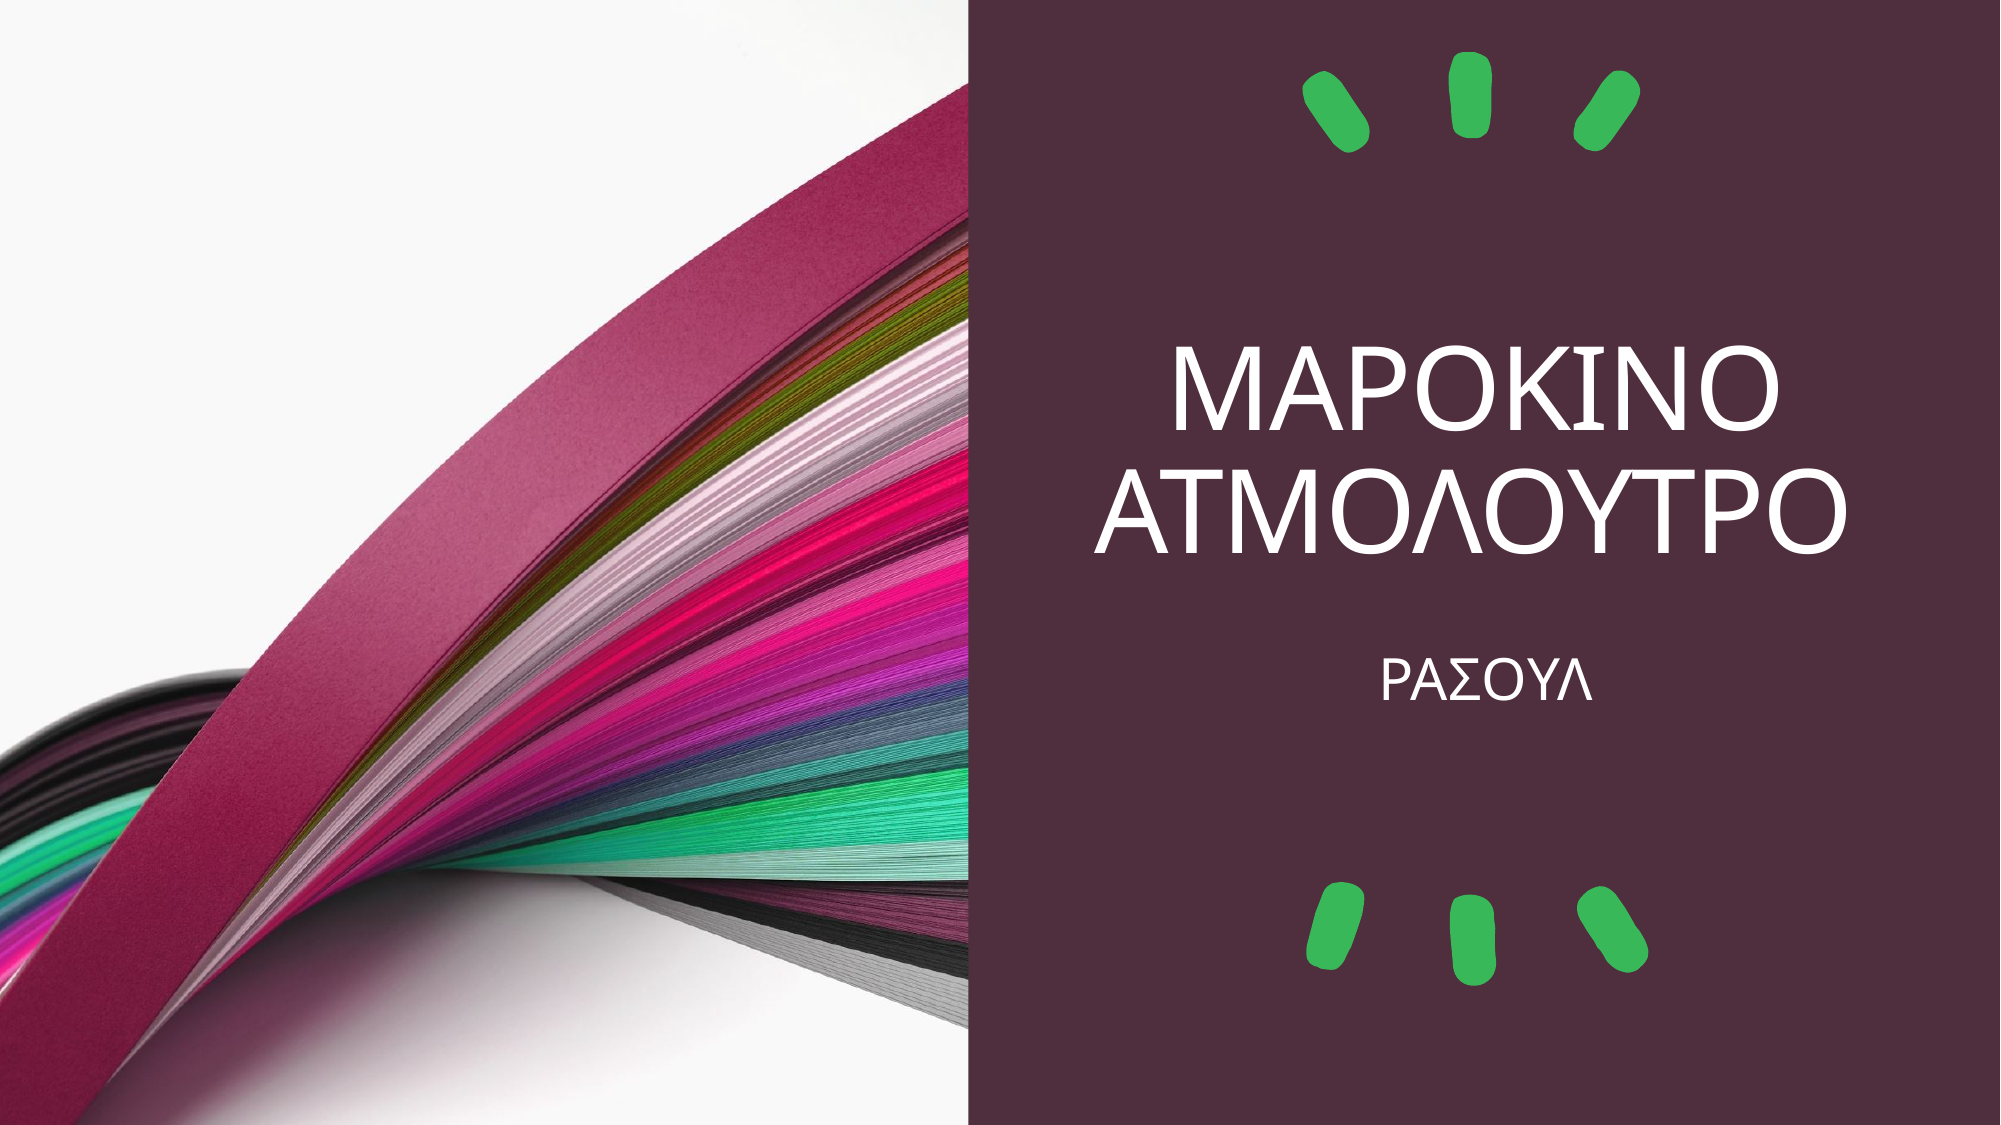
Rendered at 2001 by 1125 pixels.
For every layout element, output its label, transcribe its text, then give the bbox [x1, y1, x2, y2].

subtitle ΡΑΣΟΥΛ [1220, 628, 1750, 788]
title ΜΑΡΟΚΙΝΟ ΑΤΜΟΛΟΥΤΡΟ [1062, 290, 1886, 579]
picture [0, 0, 969, 1125]
text_box [969, 0, 2000, 1125]
